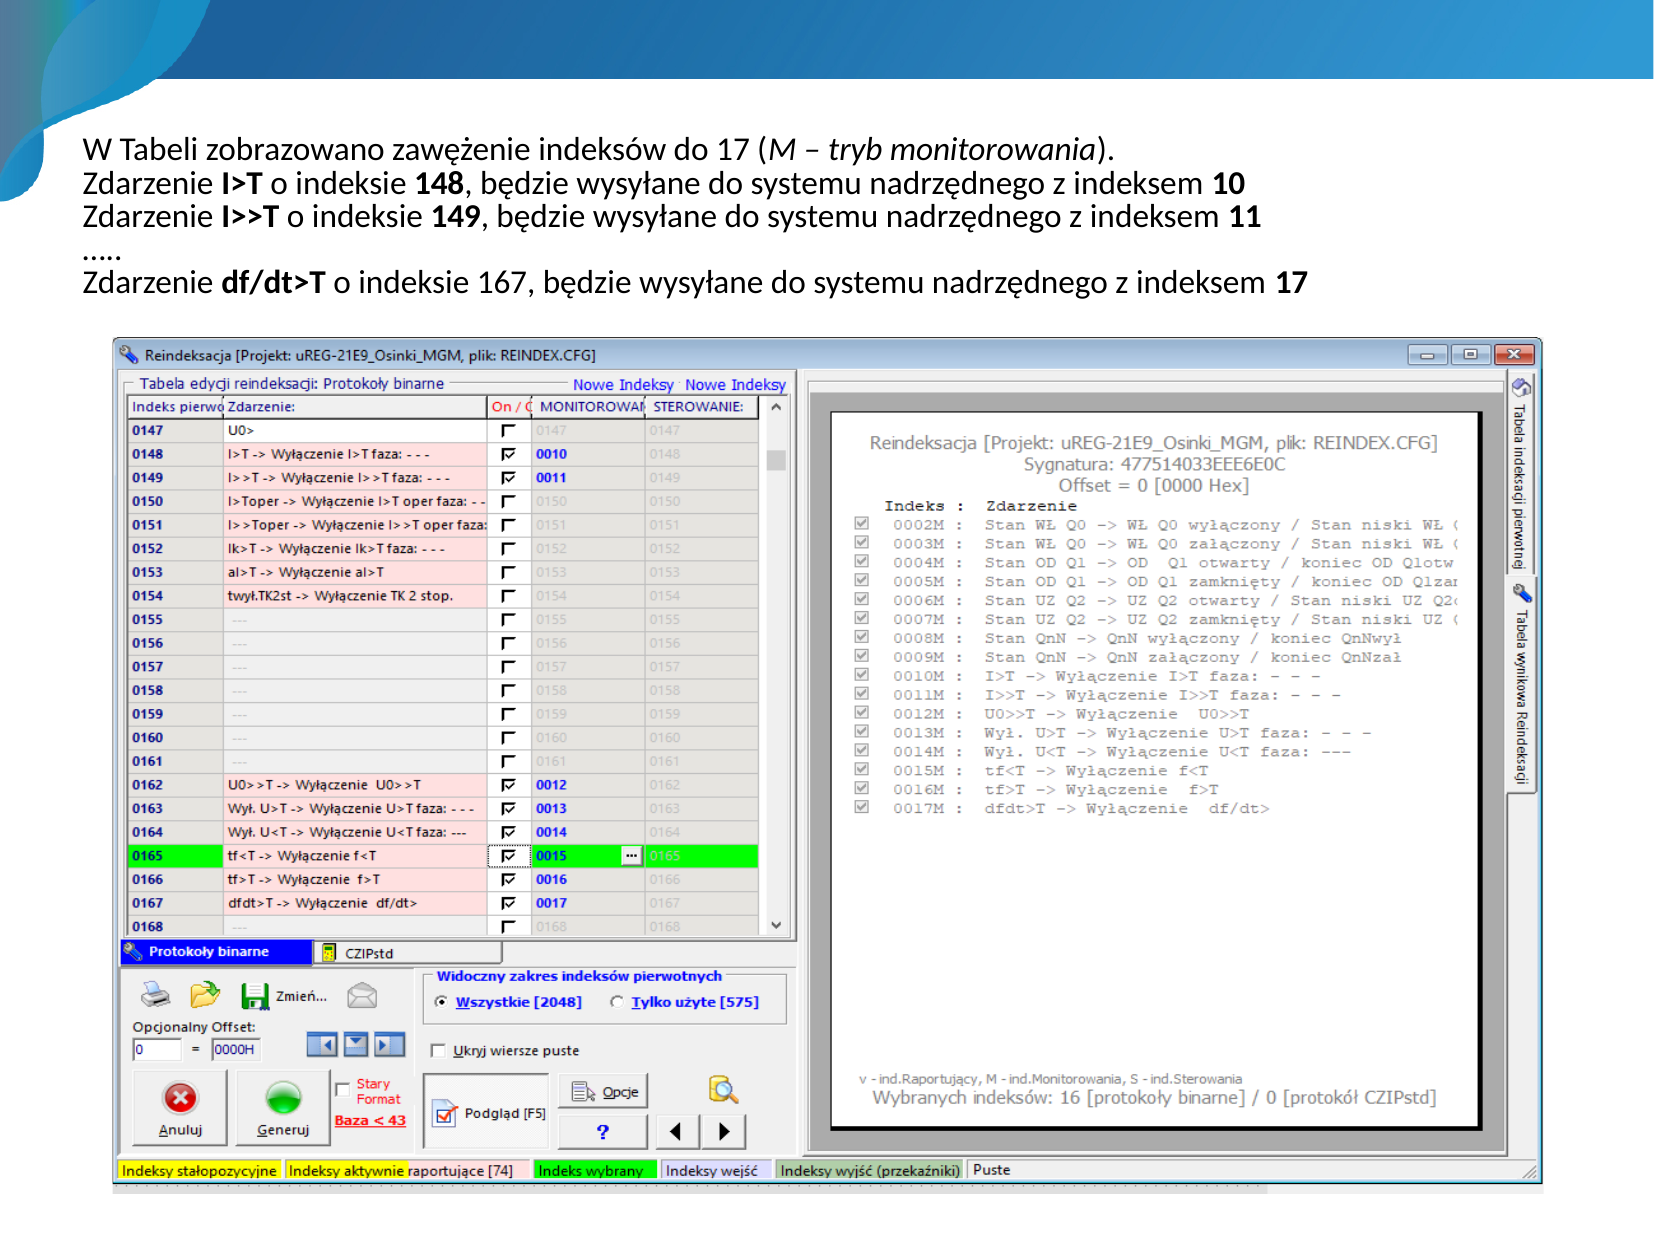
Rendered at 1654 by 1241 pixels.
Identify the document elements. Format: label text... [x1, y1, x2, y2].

title W Tabeli zobrazowano zawężenie indeksów do 17 (M – tryb monitorowania). Zdarzenie I>T o indeksie 148, będzie wysyłane do systemu nadrzędnego z indeksem 10 Zdarzenie I>>T o indeksie 149, będzie wysyłane do systemu nadrzędnego z indeksem 11 ….. Zdarzenie df/dt>T o indeksie 167, będzie wysyłane do systemu nadrzędnego z indeksem 17 [82, 113, 1571, 358]
picture [0, 0, 1654, 1241]
